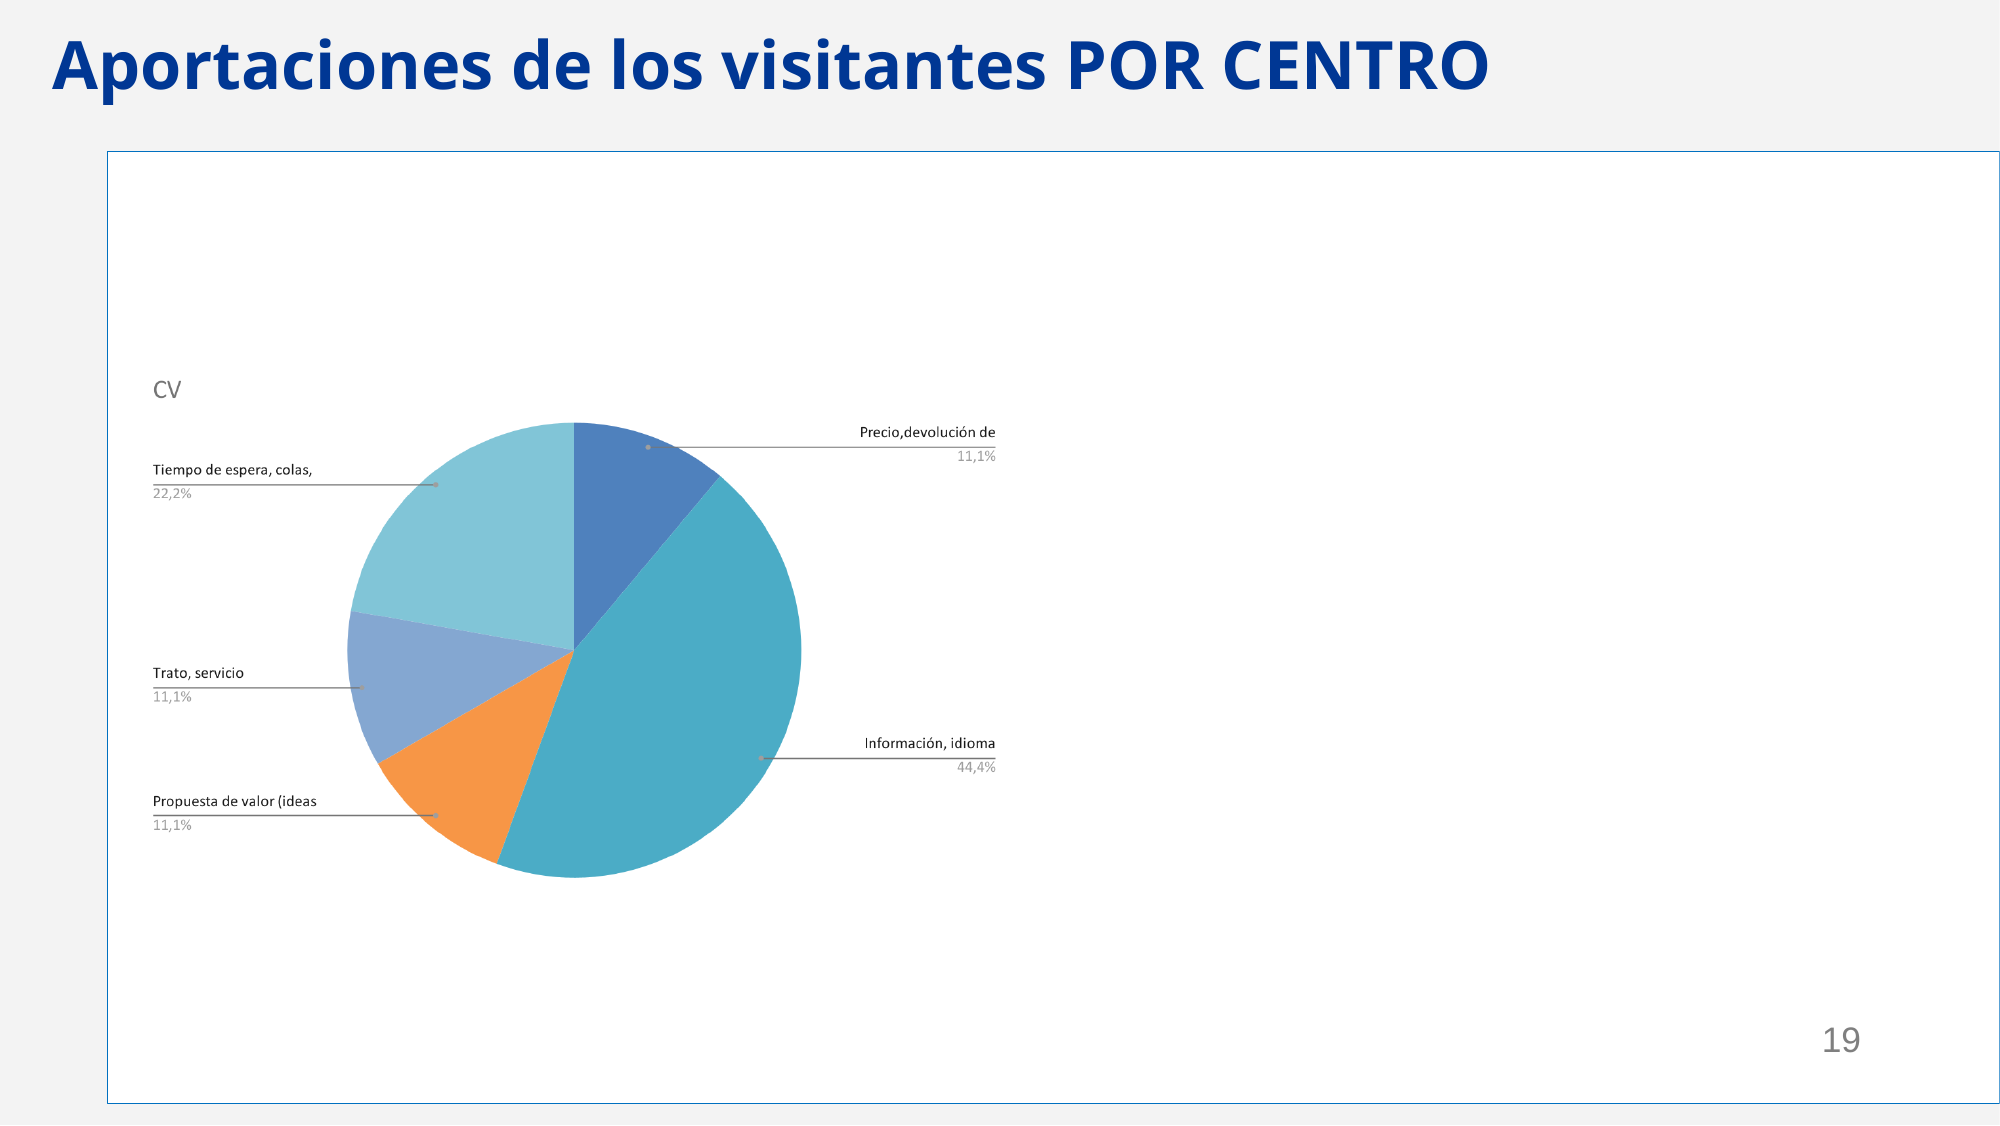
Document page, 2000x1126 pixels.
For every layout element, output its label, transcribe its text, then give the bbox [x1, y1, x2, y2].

text_box [107, 151, 2000, 1104]
text_box Aportaciones de los visitantes POR CENTRO [52, 0, 1945, 126]
slide_number <number> [1412, 1008, 1880, 1069]
picture [125, 350, 1023, 905]
